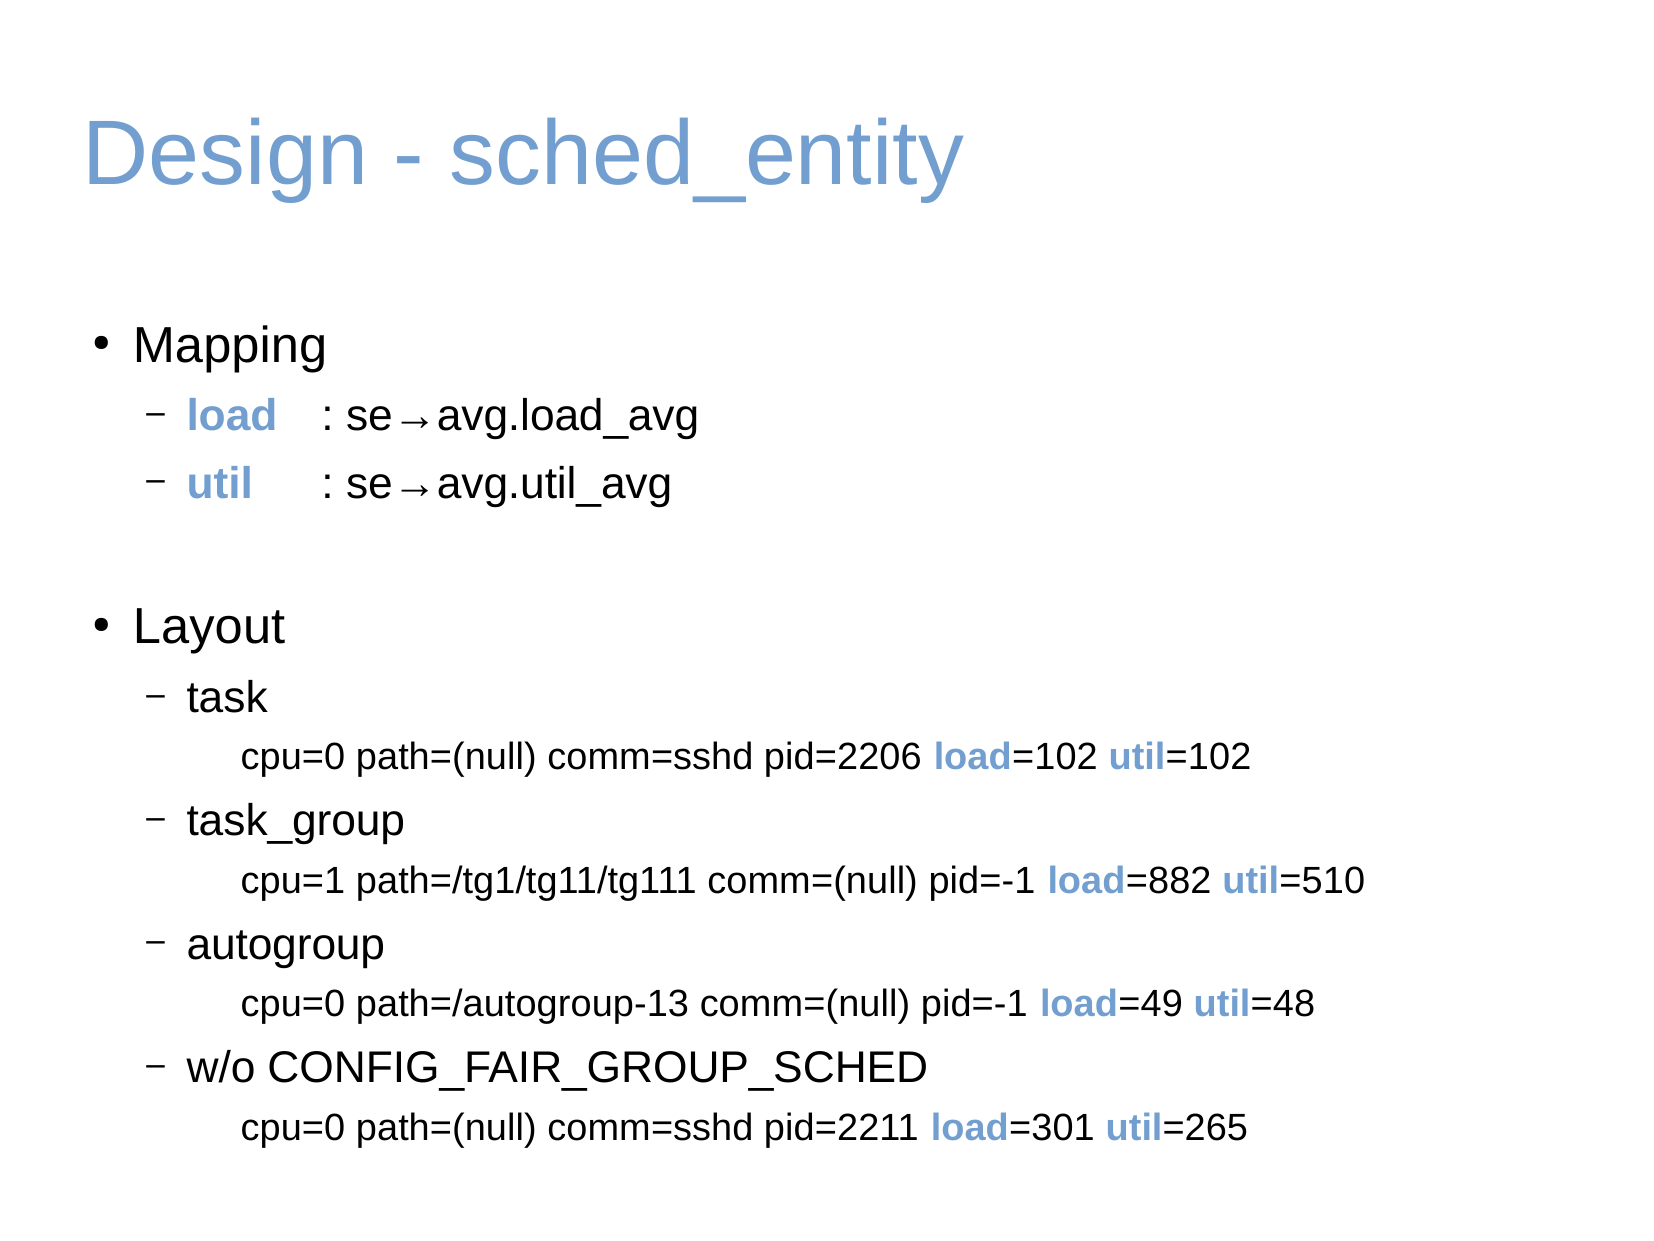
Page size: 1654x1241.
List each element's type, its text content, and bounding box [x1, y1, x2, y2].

title Design - sched_entity [82, 49, 1571, 257]
list Mapping load : se→avg.load_avg util : se→avg.util_avg Layout task cpu=0 path=(null) comm=sshd pid=2206 load=102 util=102 task_group cpu=1 path=/tg1/tg11/tg111 comm=(null) pid=-1 load=882 util=510 autogroup cpu=0 path=/autogroup-13 comm=(null) pid=-1 load=49 util=48 w/o CONFIG_FAIR_GROUP_SCHED cpu=0 path=(null) comm=sshd pid=2211 load=301 util=265 [79, 236, 1379, 1179]
